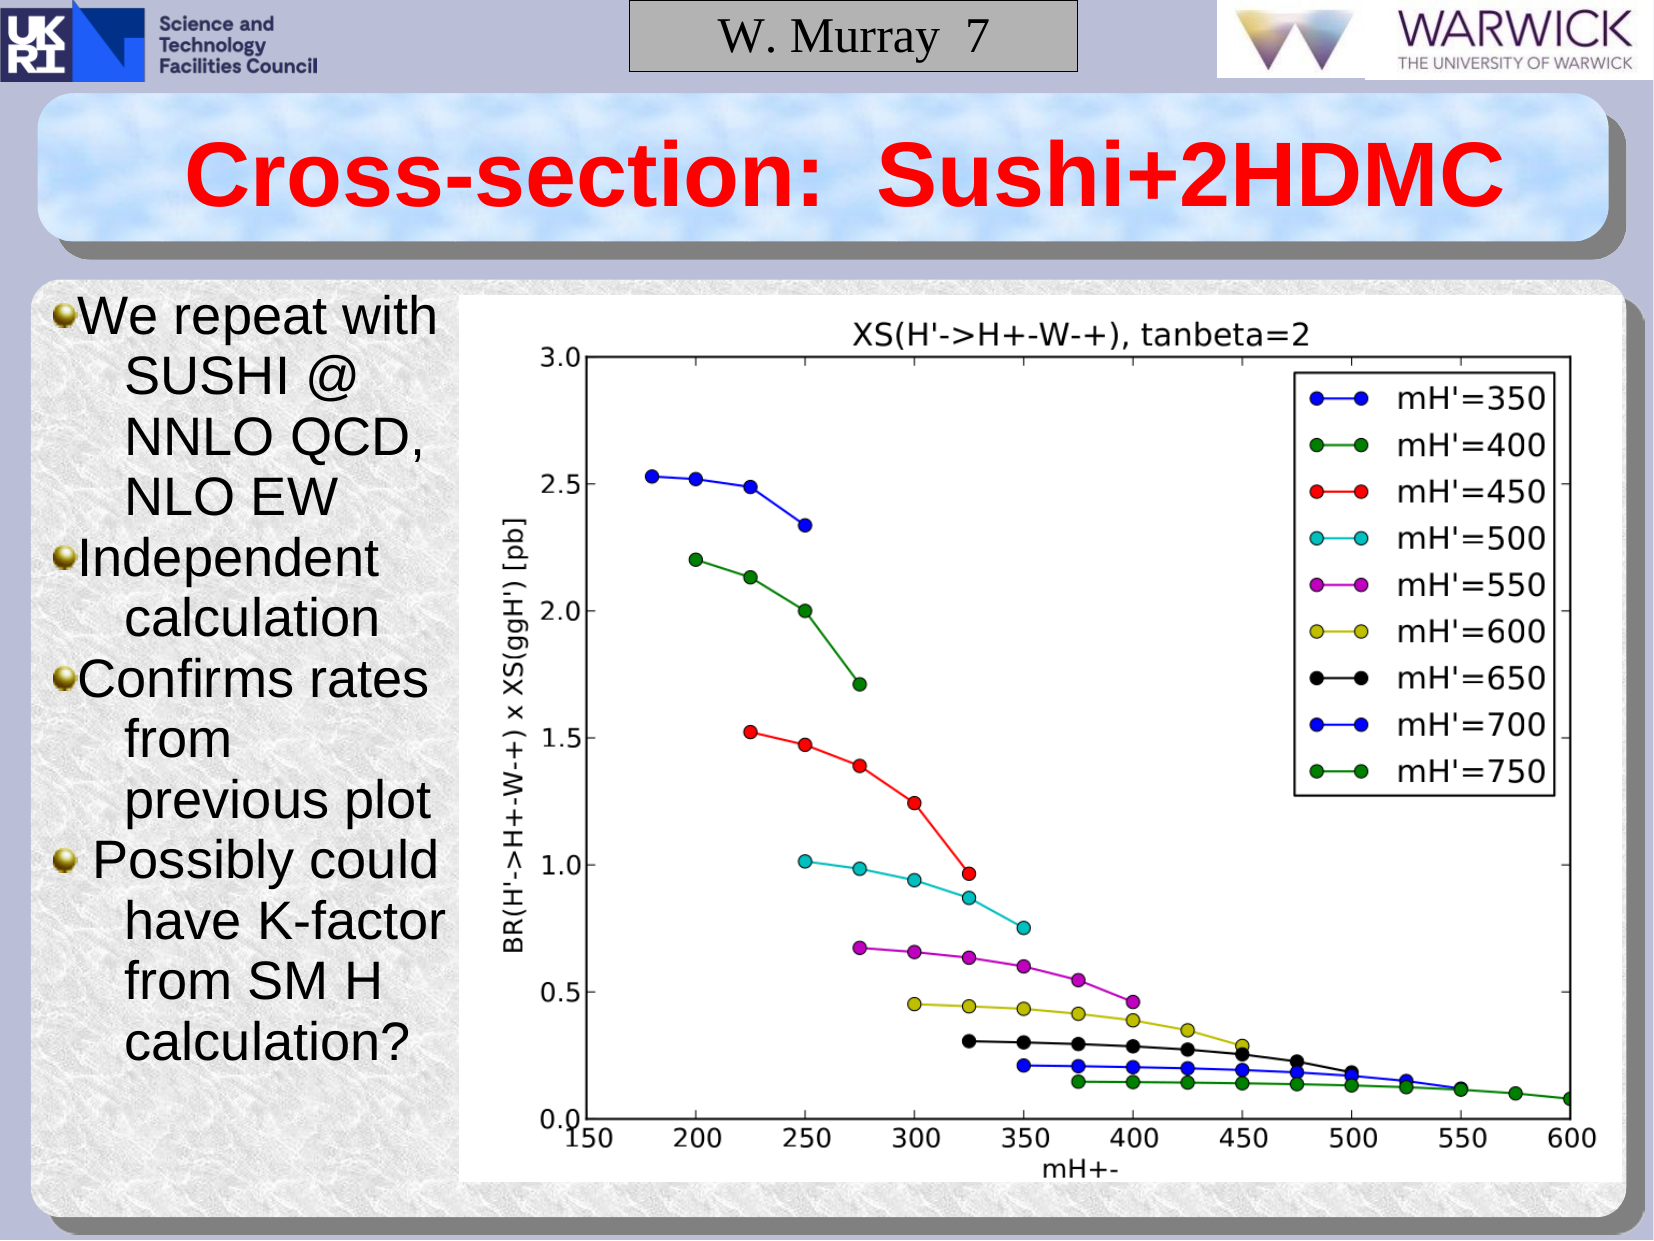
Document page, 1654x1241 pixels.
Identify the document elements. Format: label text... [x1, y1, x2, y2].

picture [30, 279, 1627, 1218]
picture [1217, 0, 1654, 80]
picture [0, 0, 317, 82]
picture [37, 93, 1609, 242]
list We repeat with SUSHI @ NNLO QCD, NLO EW Independent calculation Confirms rates from previous plot Possibly could have K-factor from SM H calculation? [53, 285, 449, 1199]
title Cross-section: Sushi+2HDMC [90, 101, 1584, 249]
